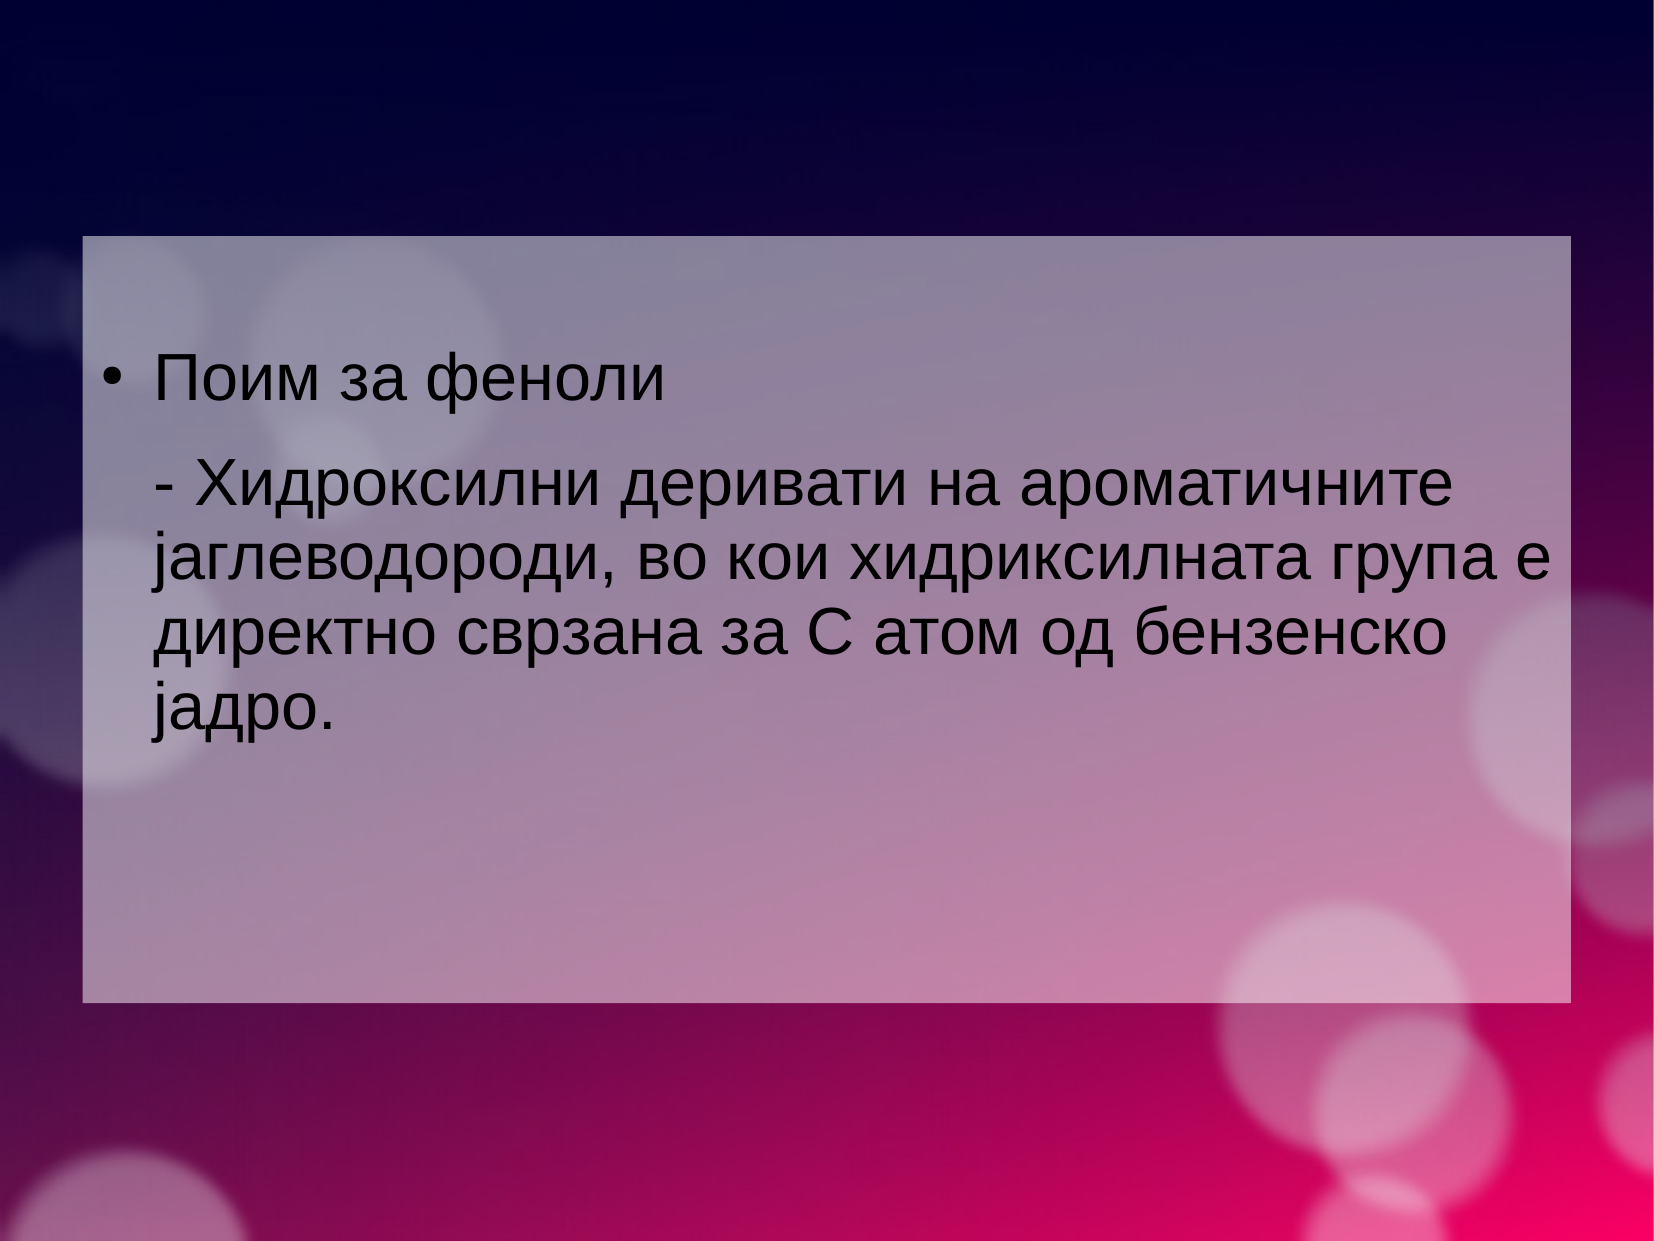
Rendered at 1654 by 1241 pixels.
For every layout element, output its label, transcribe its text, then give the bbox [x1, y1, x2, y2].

list Поим за феноли - Хидроксилни деривати на ароматичните јаглеводороди, во кои хидриксилната група е директно сврзана за C атом од бензенско јадро. [82, 236, 1571, 1004]
picture [0, 0, 1654, 1241]
